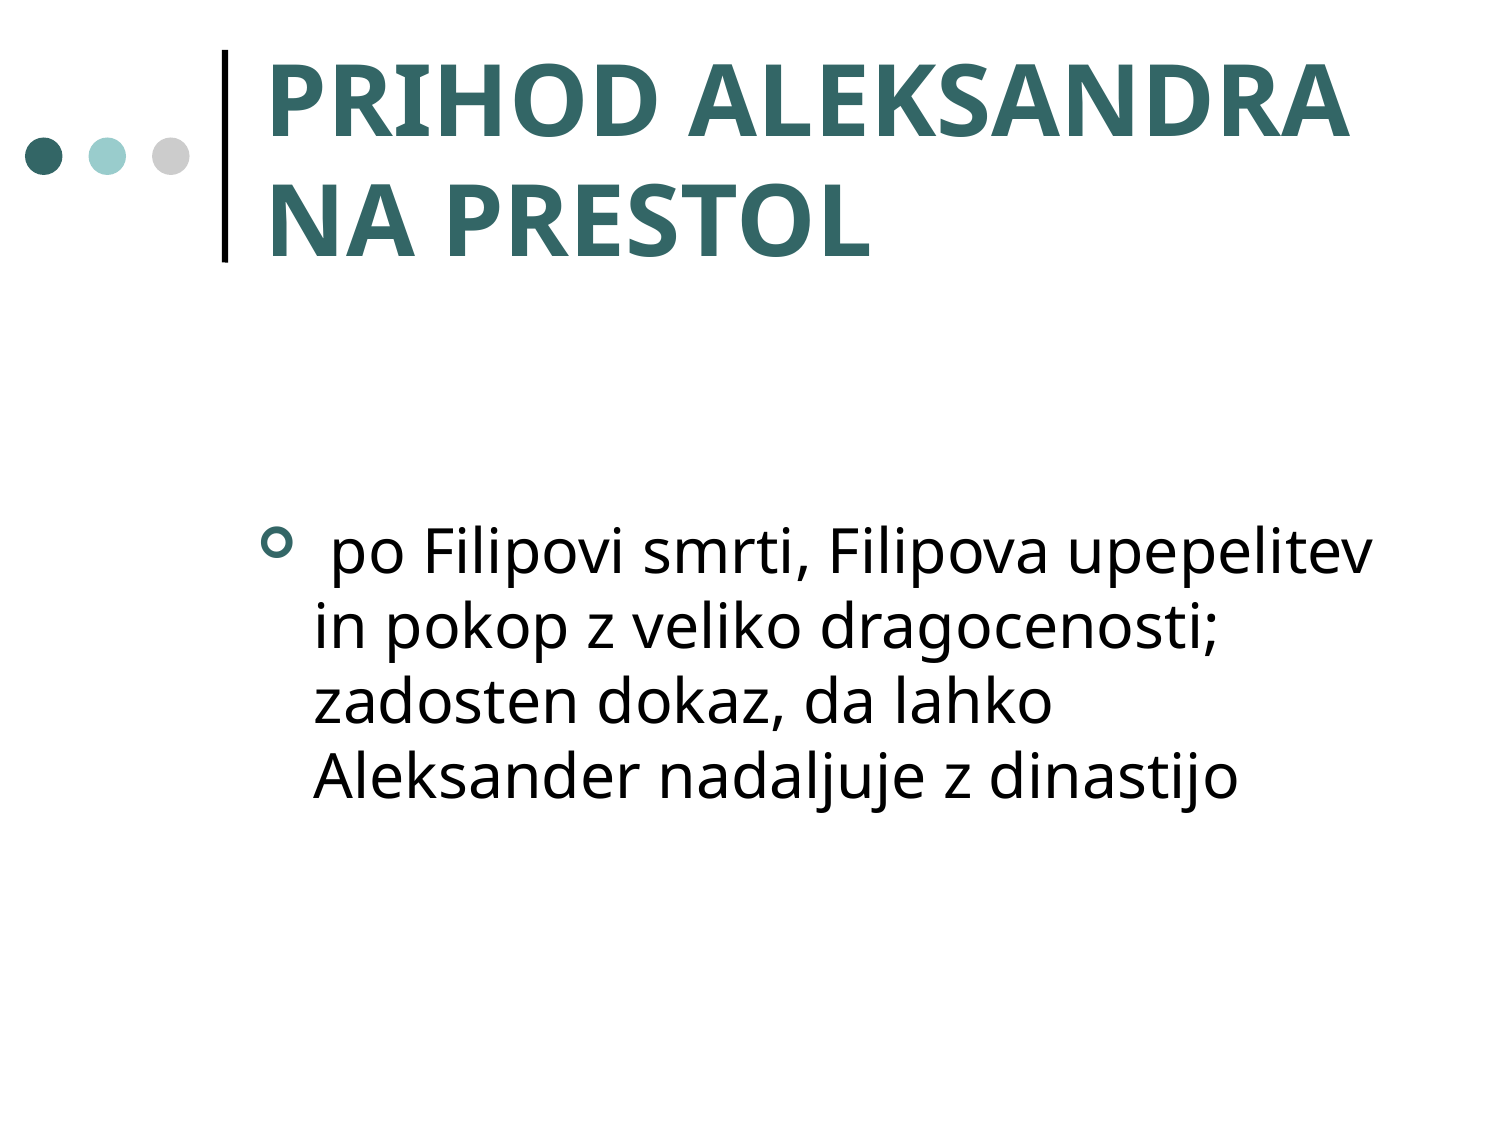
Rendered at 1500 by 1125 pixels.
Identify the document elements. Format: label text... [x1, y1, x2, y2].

list po Filipovi smrti, Filipova upepelitev in pokop z veliko dragocenosti; zadosten dokaz, da lahko Aleksander nadaljuje z dinastijo [242, 503, 1393, 823]
title PRIHOD ALEKSANDRA NA PRESTOL [249, 31, 1400, 282]
